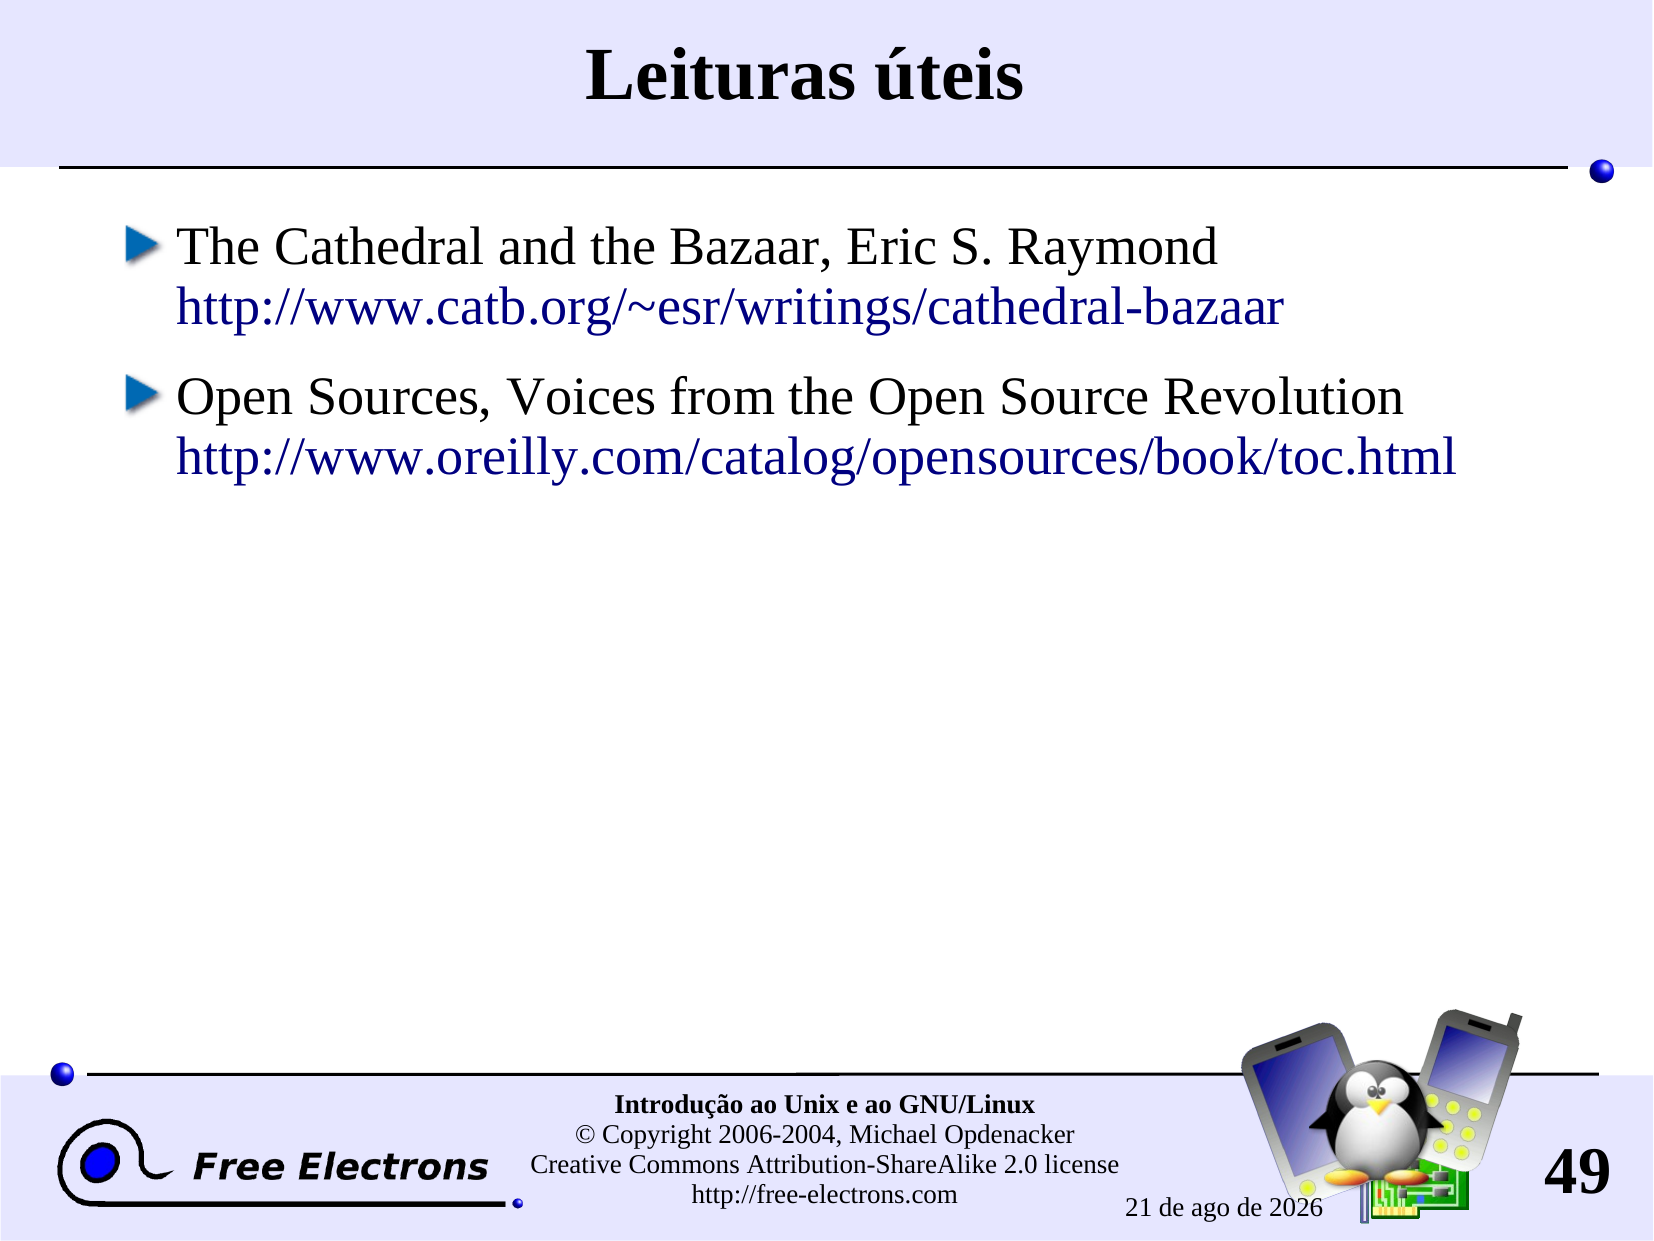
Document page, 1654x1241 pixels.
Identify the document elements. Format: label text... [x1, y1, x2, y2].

picture [50, 1108, 527, 1216]
list The Cathedral and the Bazaar, Eric S. Raymond http://www.catb.org/~esr/writings/cathedral-bazaar Open Sources, Voices from the Open Source Revolution http://www.oreilly.com/catalog/opensources/book/toc.html [105, 216, 1518, 1067]
title Leituras úteis [60, 25, 1551, 124]
picture [1285, 1199, 1292, 1215]
picture [1231, 1008, 1537, 1241]
